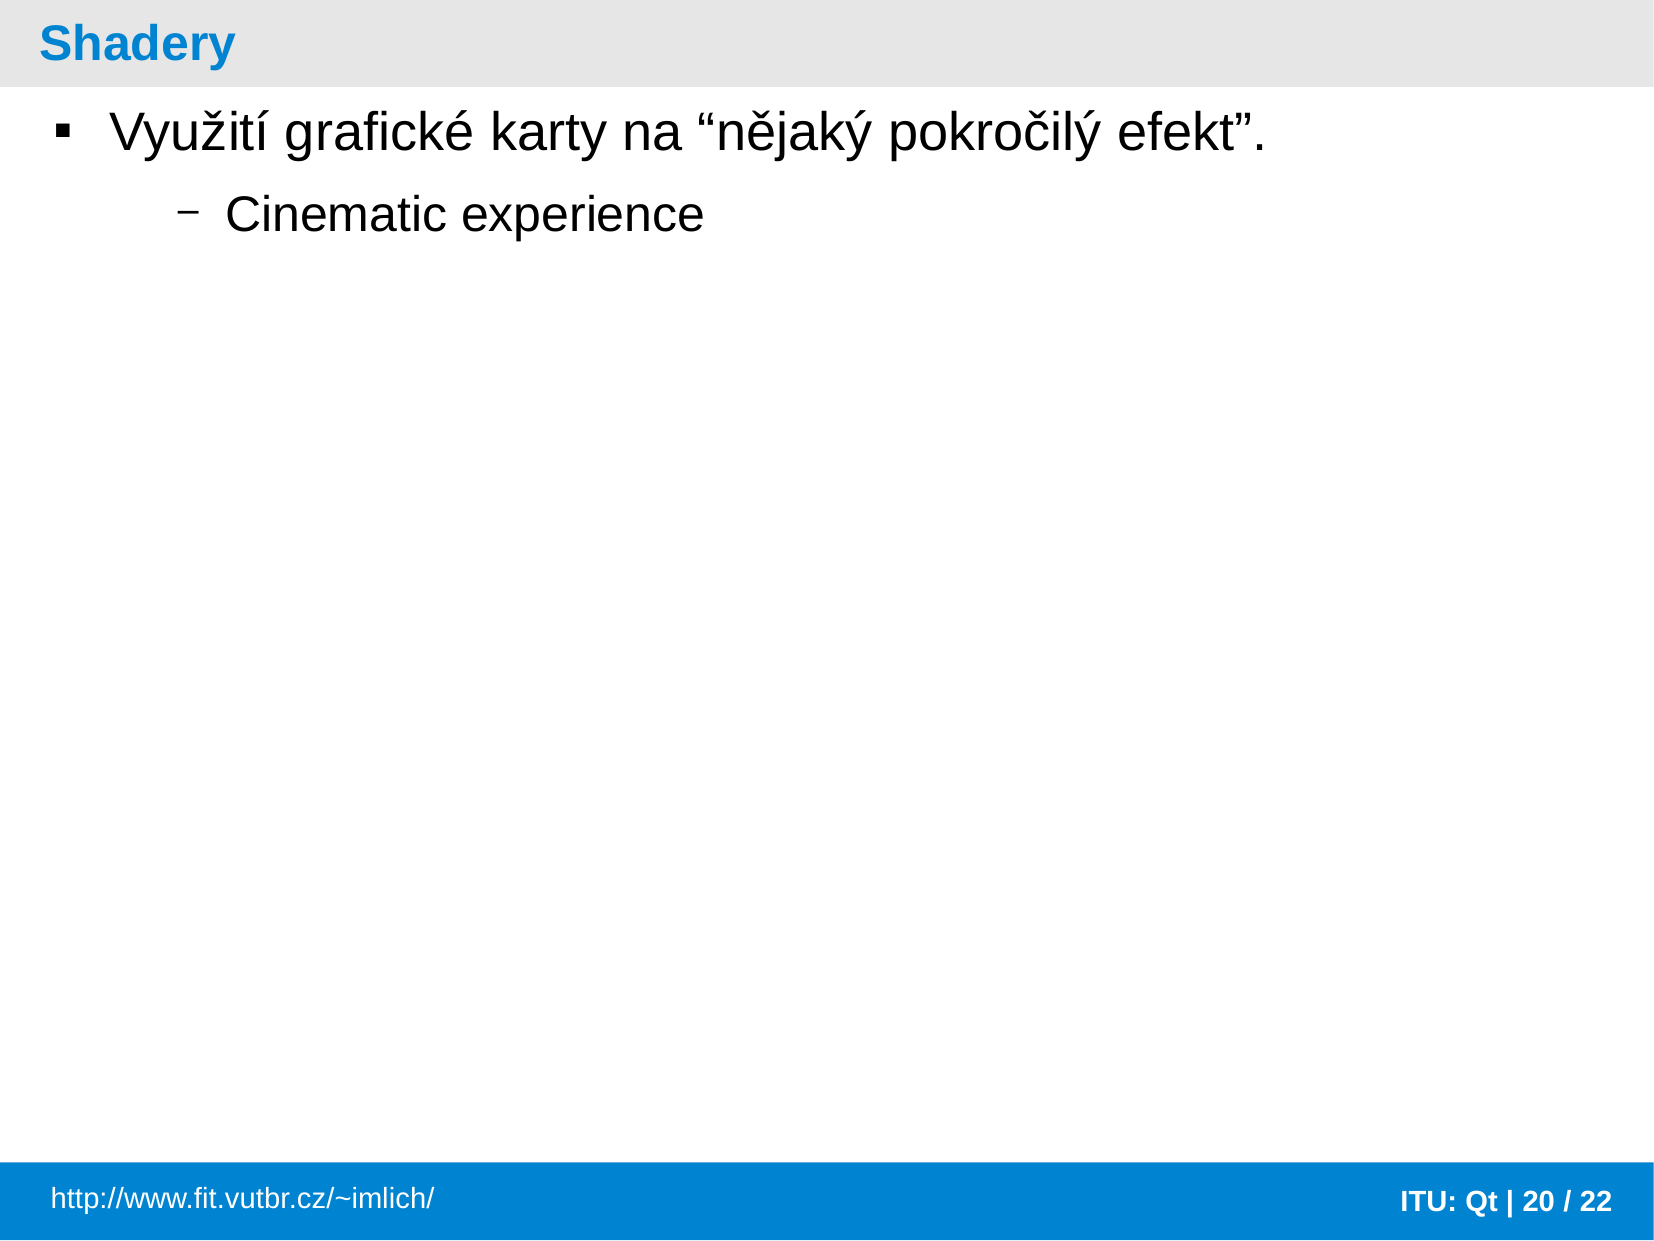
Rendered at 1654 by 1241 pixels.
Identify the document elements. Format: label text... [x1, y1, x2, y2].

title Shadery [39, 5, 1615, 81]
list Využití grafické karty na “nějaký pokročilý efekt”. Cinematic experience [38, 101, 1616, 1126]
